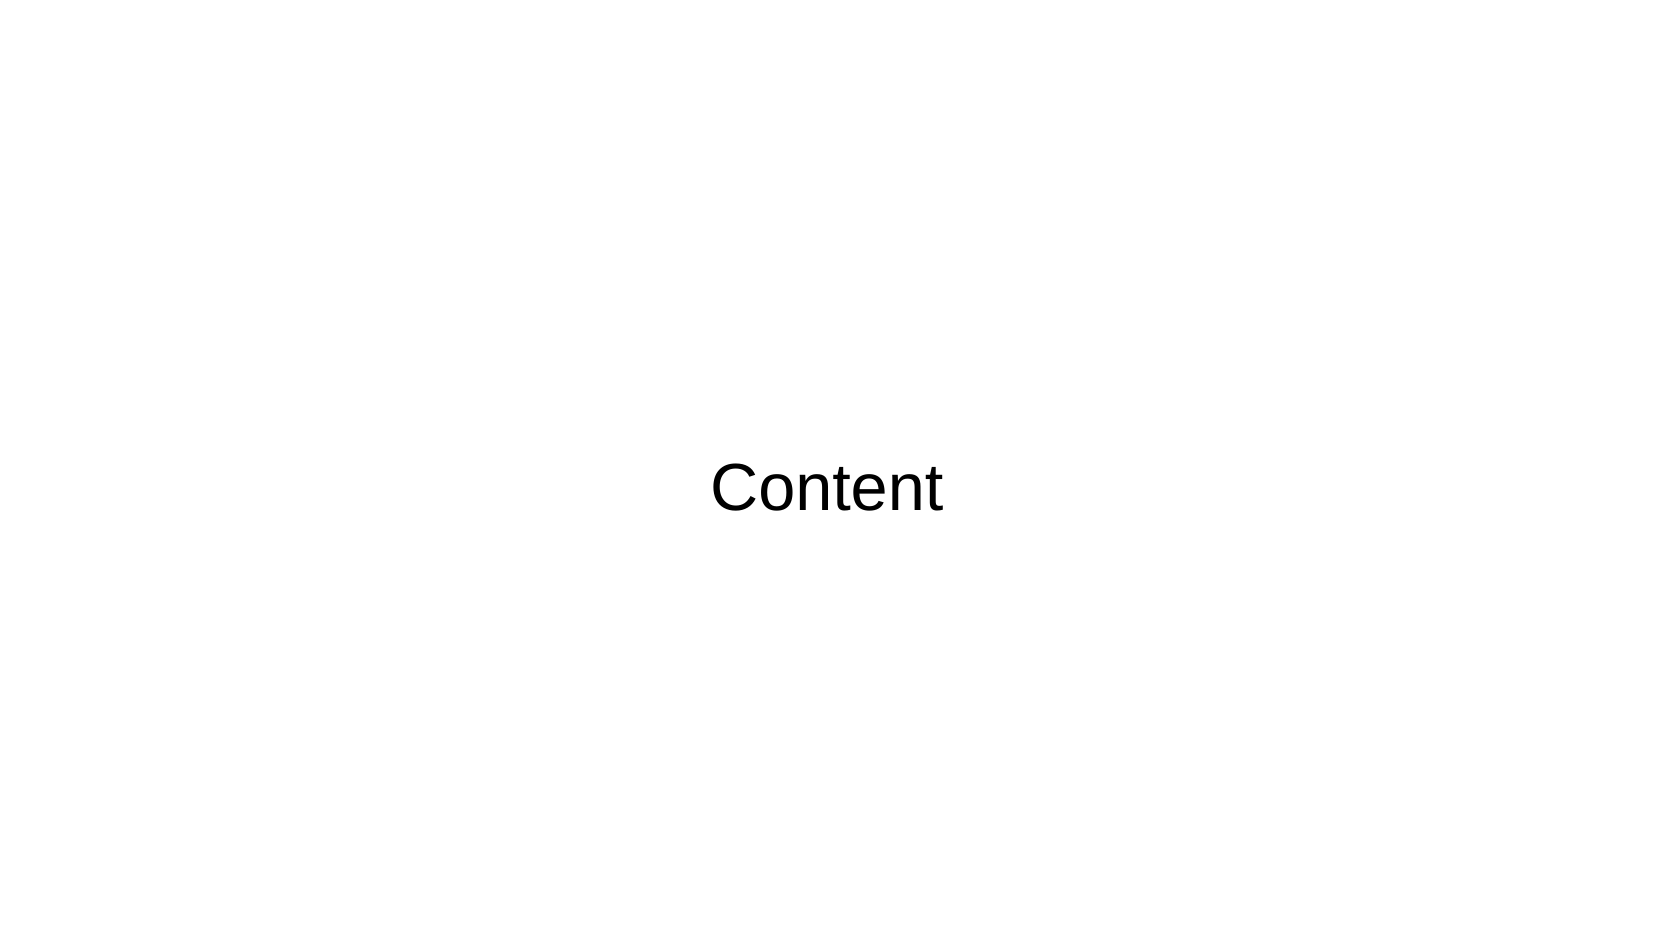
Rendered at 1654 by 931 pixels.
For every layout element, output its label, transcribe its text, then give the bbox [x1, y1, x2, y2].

text_box Content [82, 217, 1571, 758]
